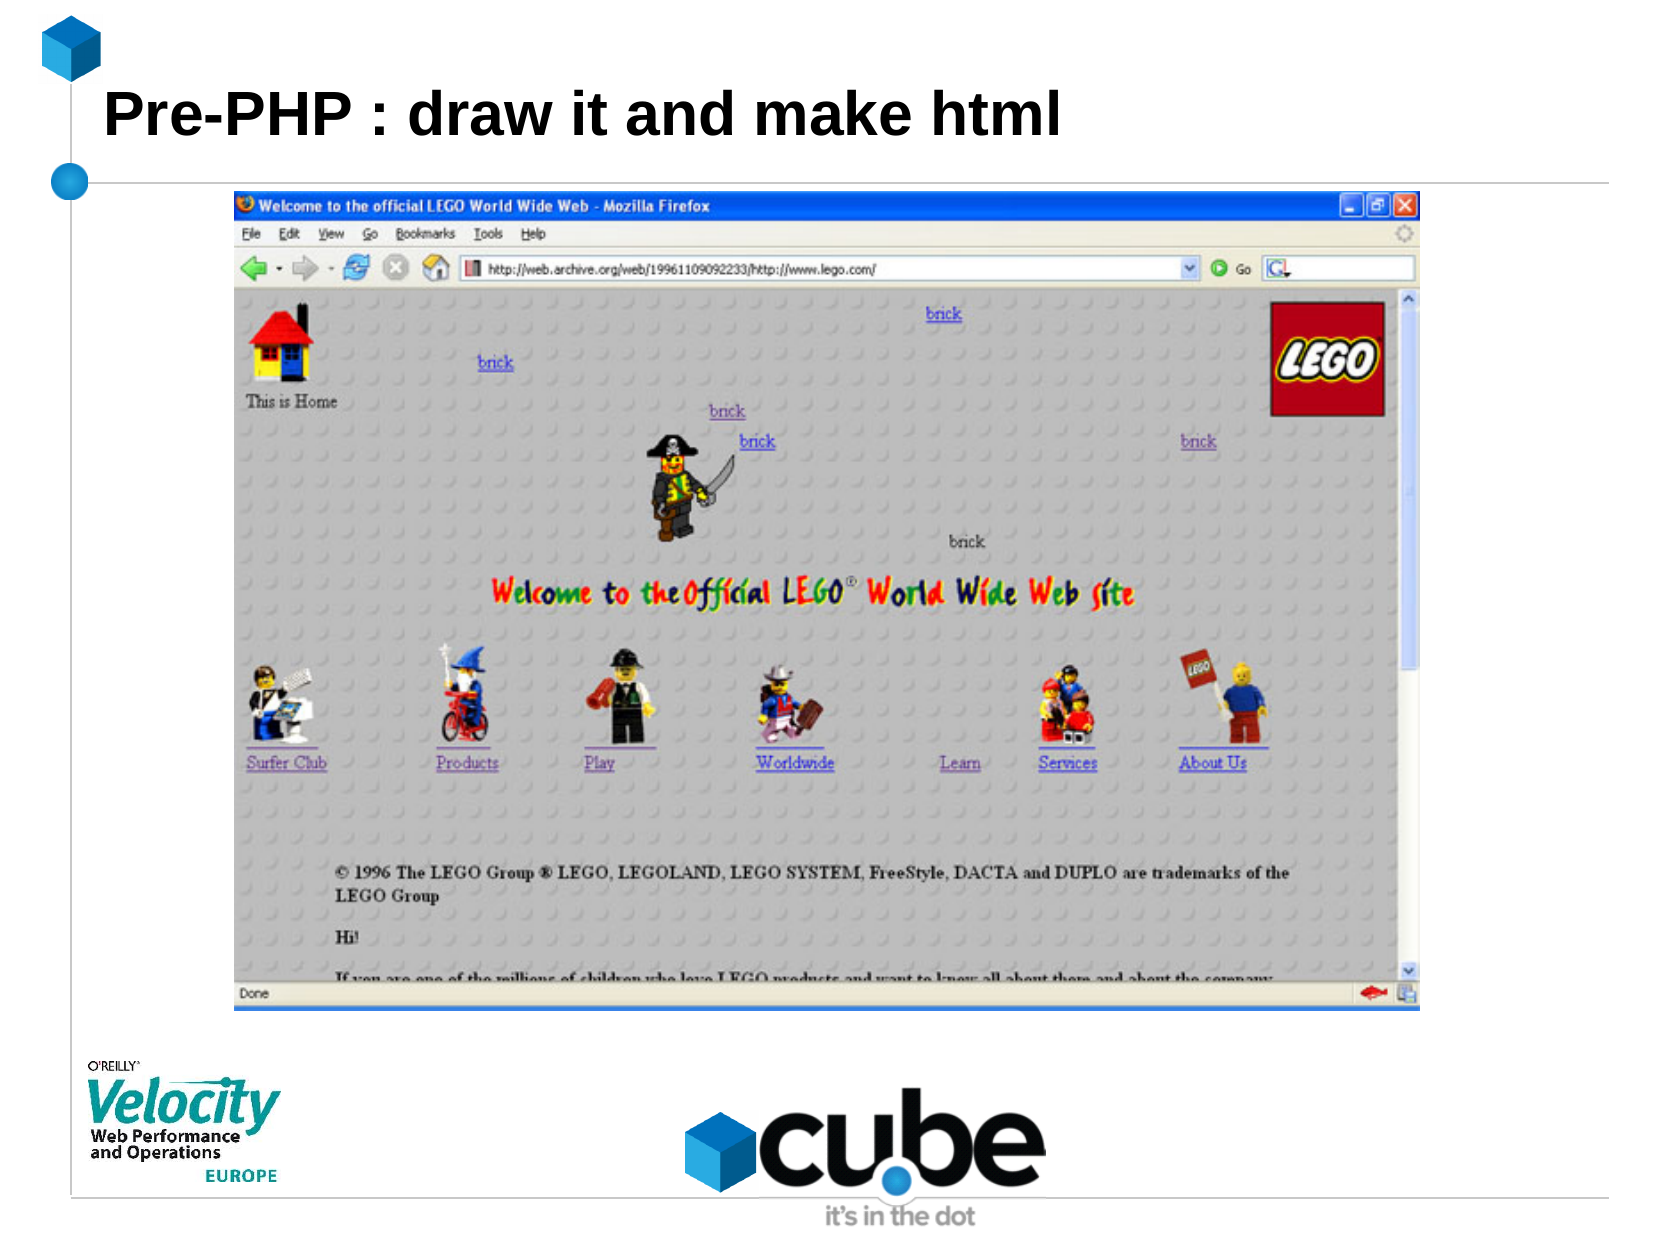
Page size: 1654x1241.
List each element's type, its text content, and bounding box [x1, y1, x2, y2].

title Pre-PHP : draw it and make html [103, 49, 1551, 178]
picture [88, 1061, 281, 1182]
picture [234, 191, 1420, 1011]
